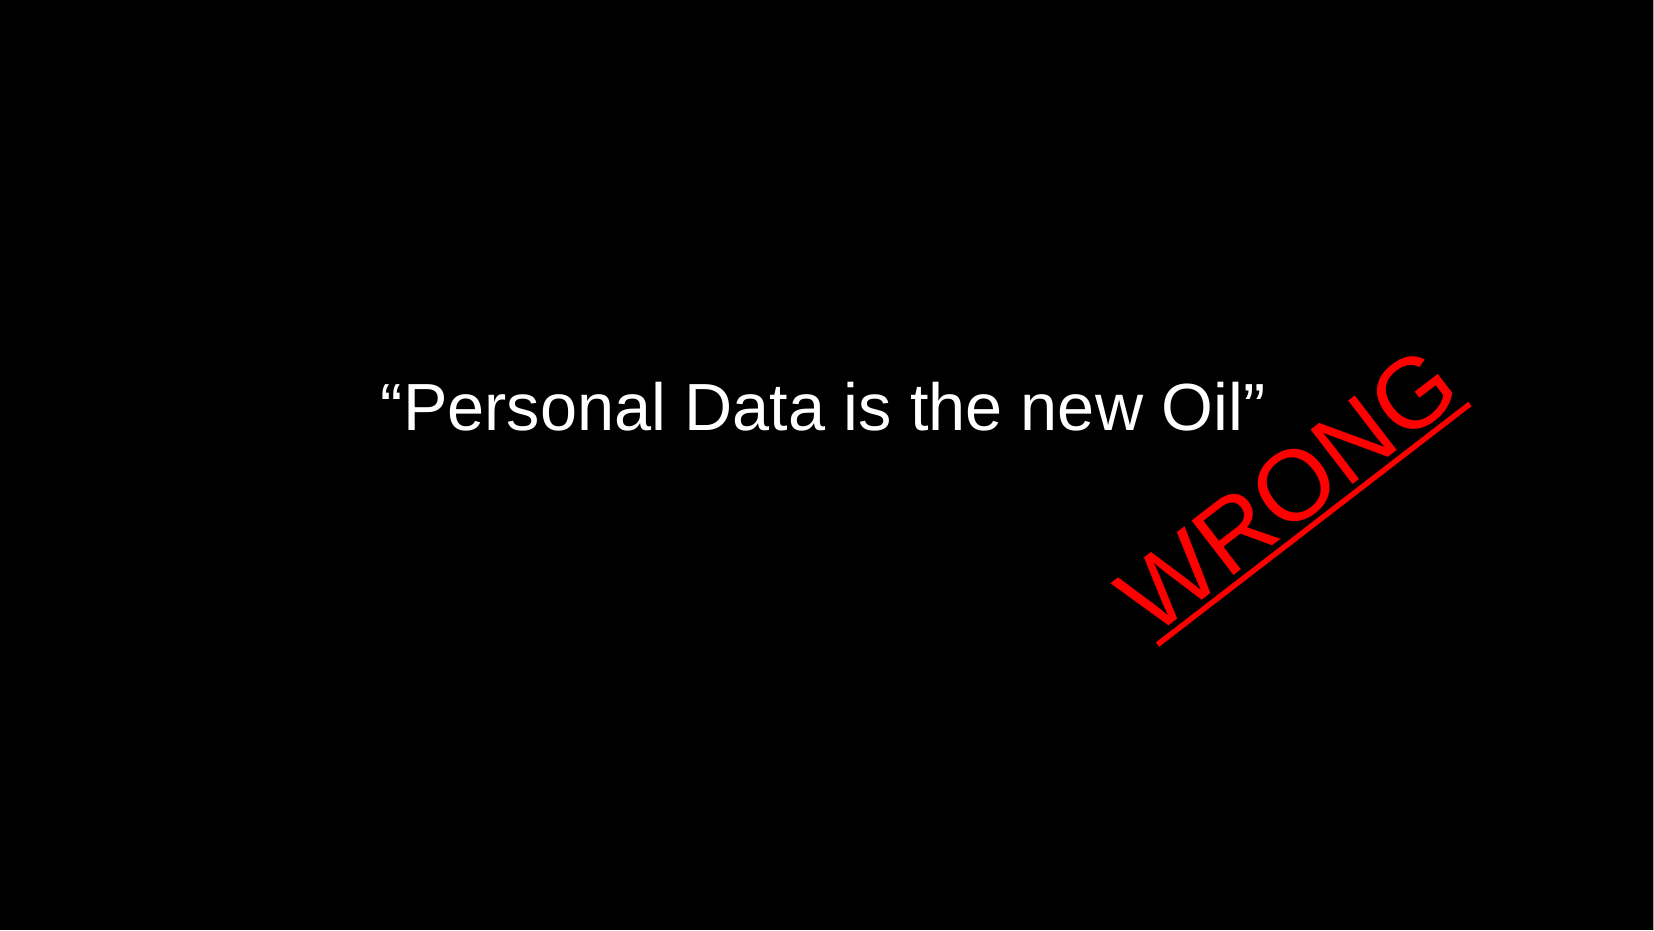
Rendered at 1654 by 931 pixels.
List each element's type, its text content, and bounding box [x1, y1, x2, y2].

text_box WRONG [1015, 240, 1560, 740]
subtitle “Personal Data is the new Oil” [70, 47, 1560, 768]
